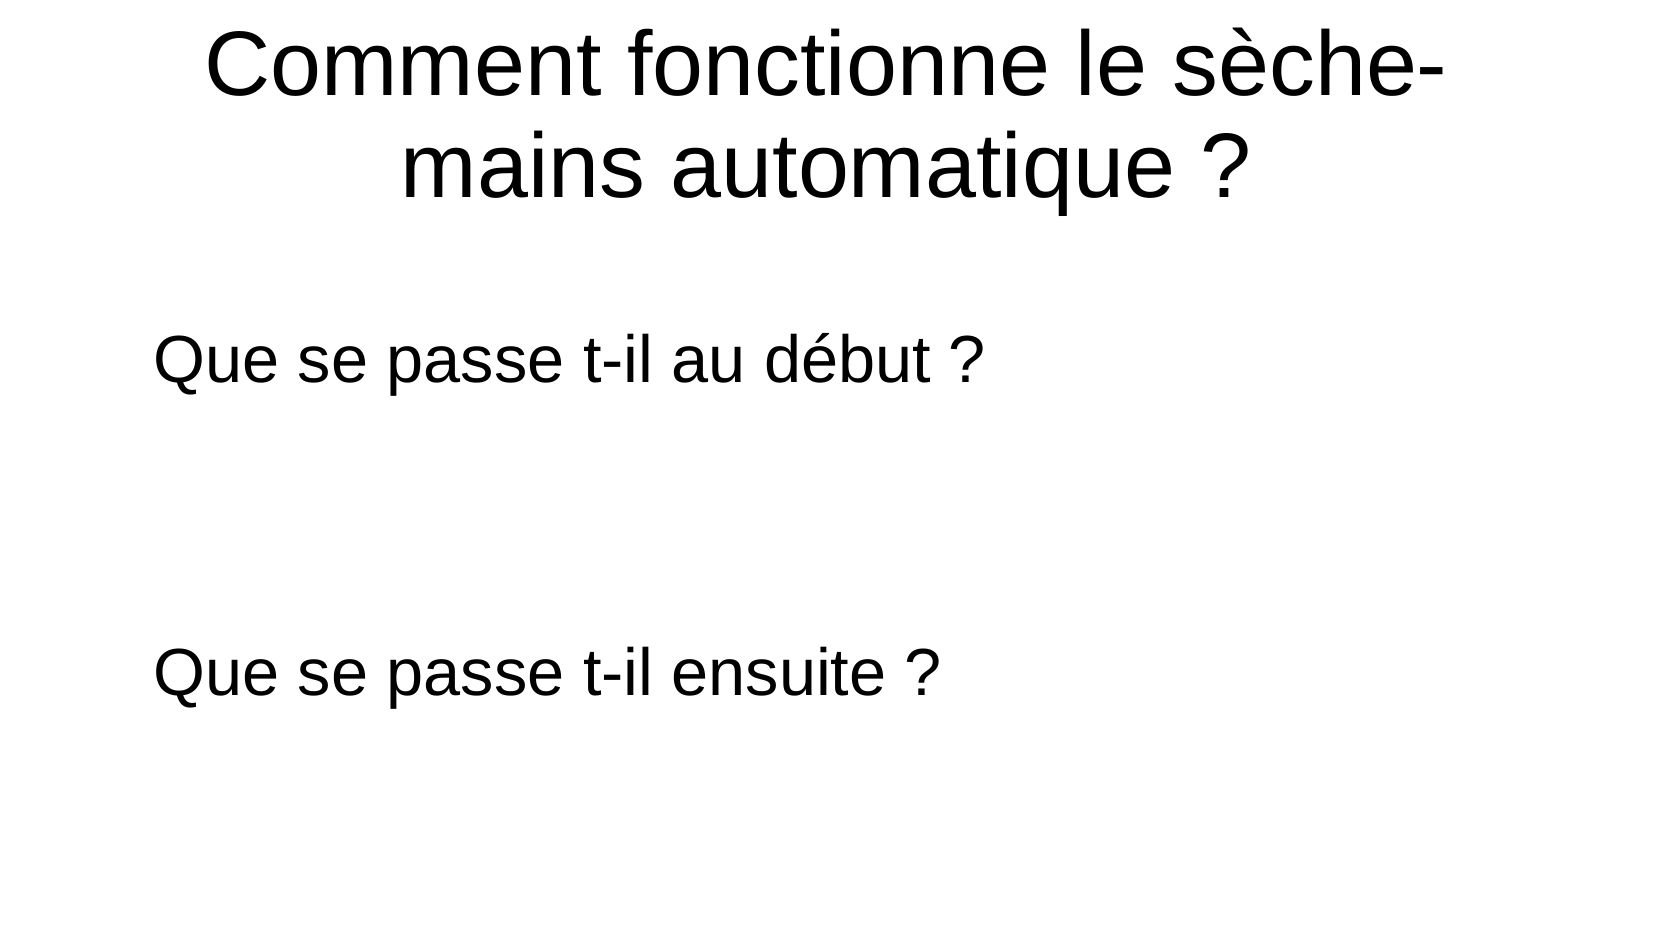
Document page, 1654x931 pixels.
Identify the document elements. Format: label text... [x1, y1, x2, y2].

list Que se passe t-il au début ? Que se passe t-il ensuite ? [82, 217, 1571, 758]
title Comment fonctionne le sèche-mains automatique ? [82, 12, 1571, 217]
